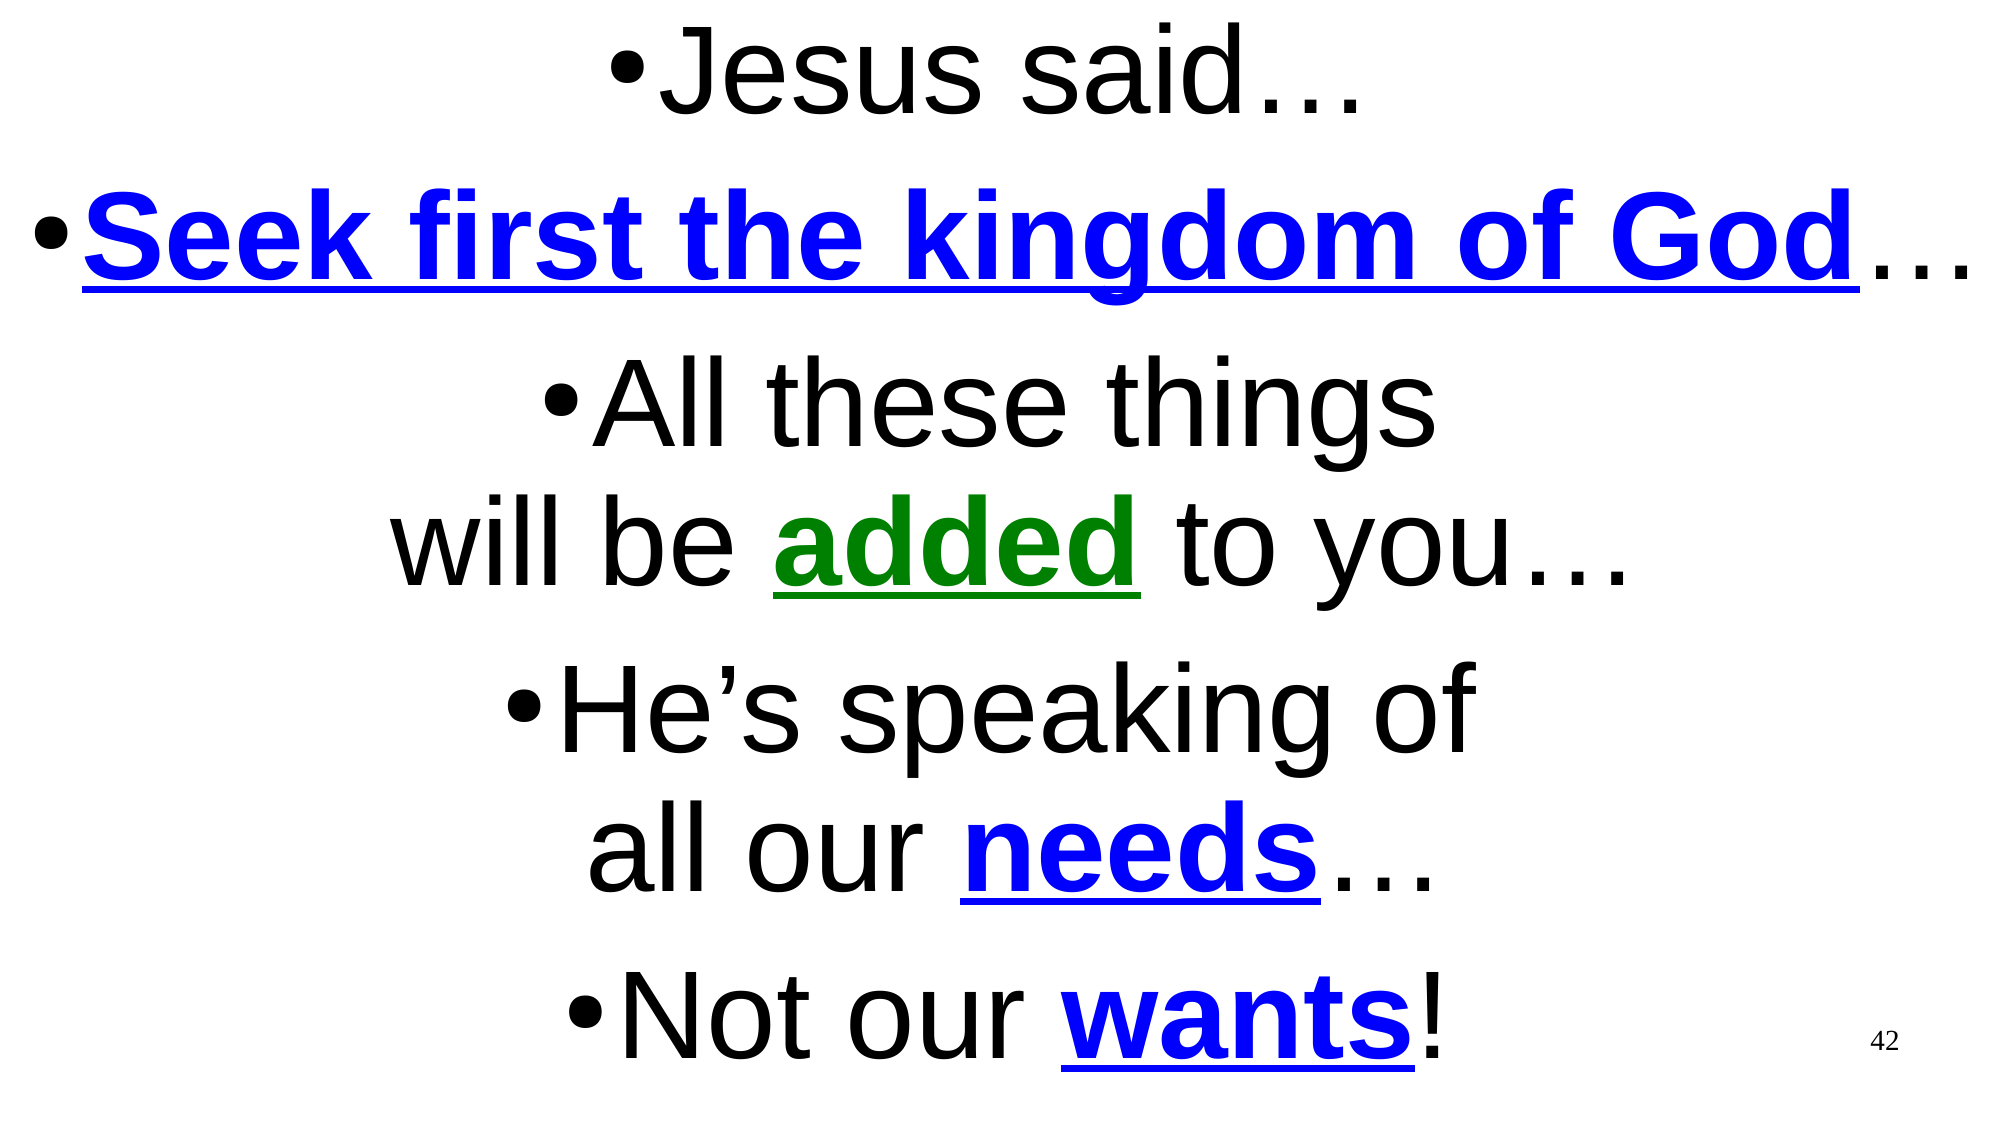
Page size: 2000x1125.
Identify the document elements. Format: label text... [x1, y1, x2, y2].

list Jesus said… Seek first the kingdom of God… All these things will be added to you… He’s speaking of all our needs… Not our wants! [0, 0, 1996, 1123]
